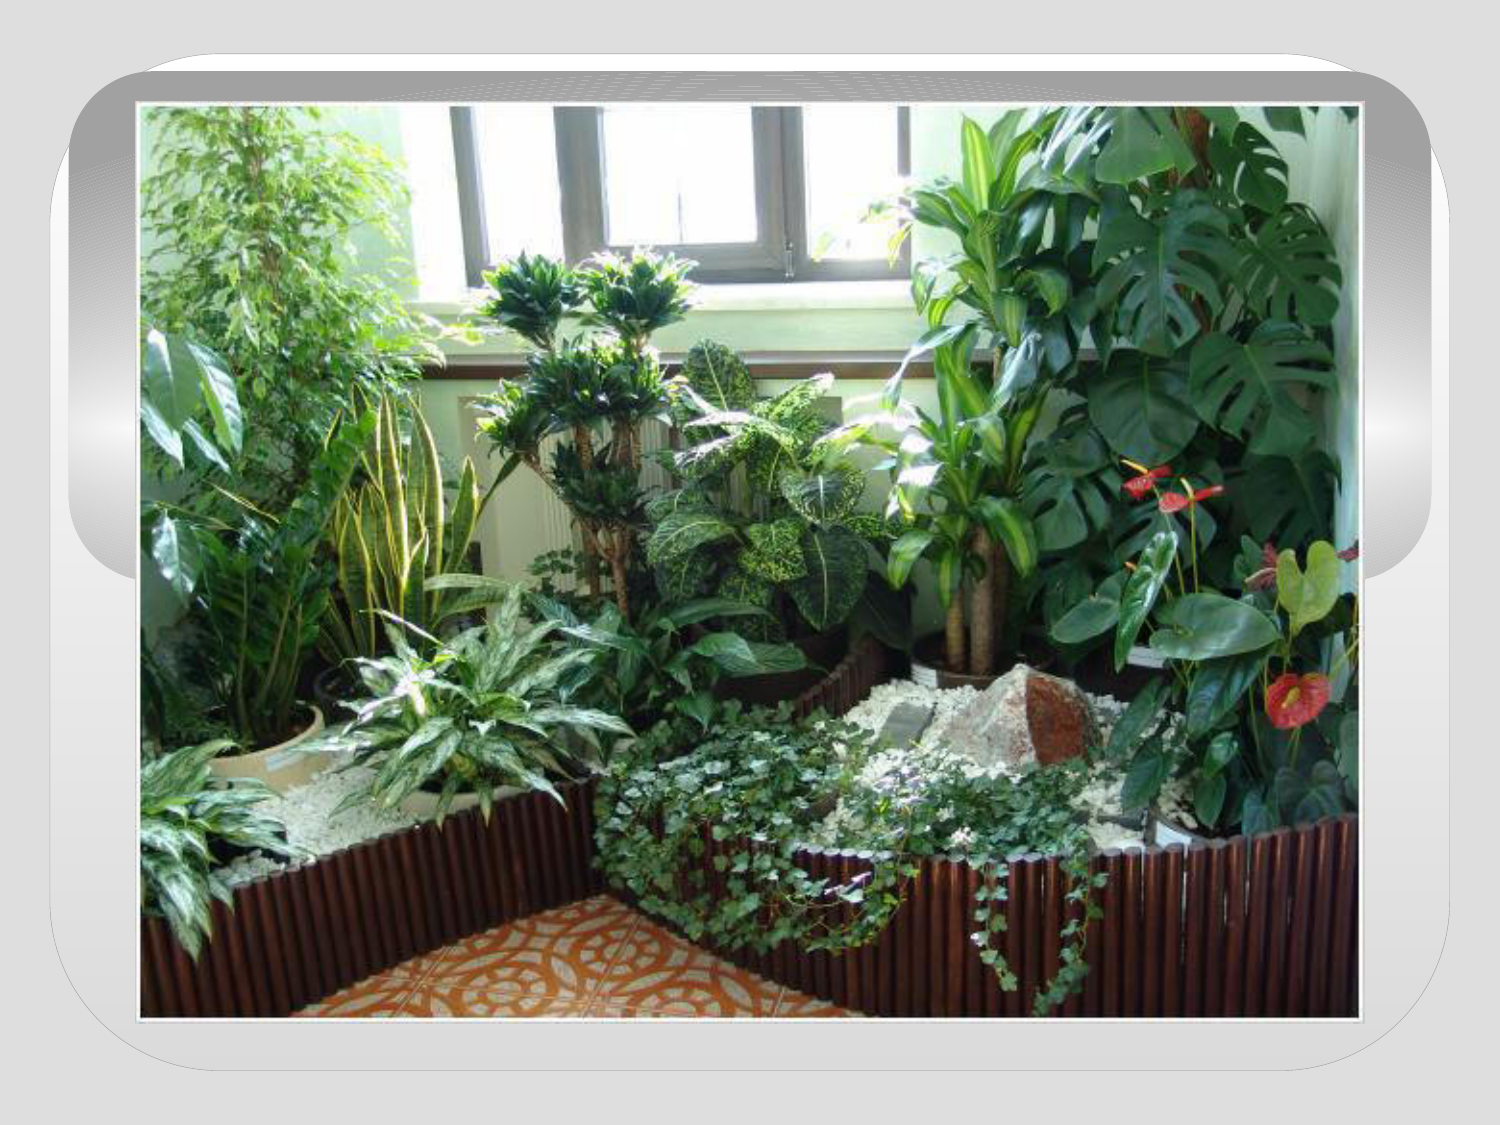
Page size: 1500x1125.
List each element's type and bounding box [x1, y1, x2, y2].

picture [135, 101, 1365, 1024]
